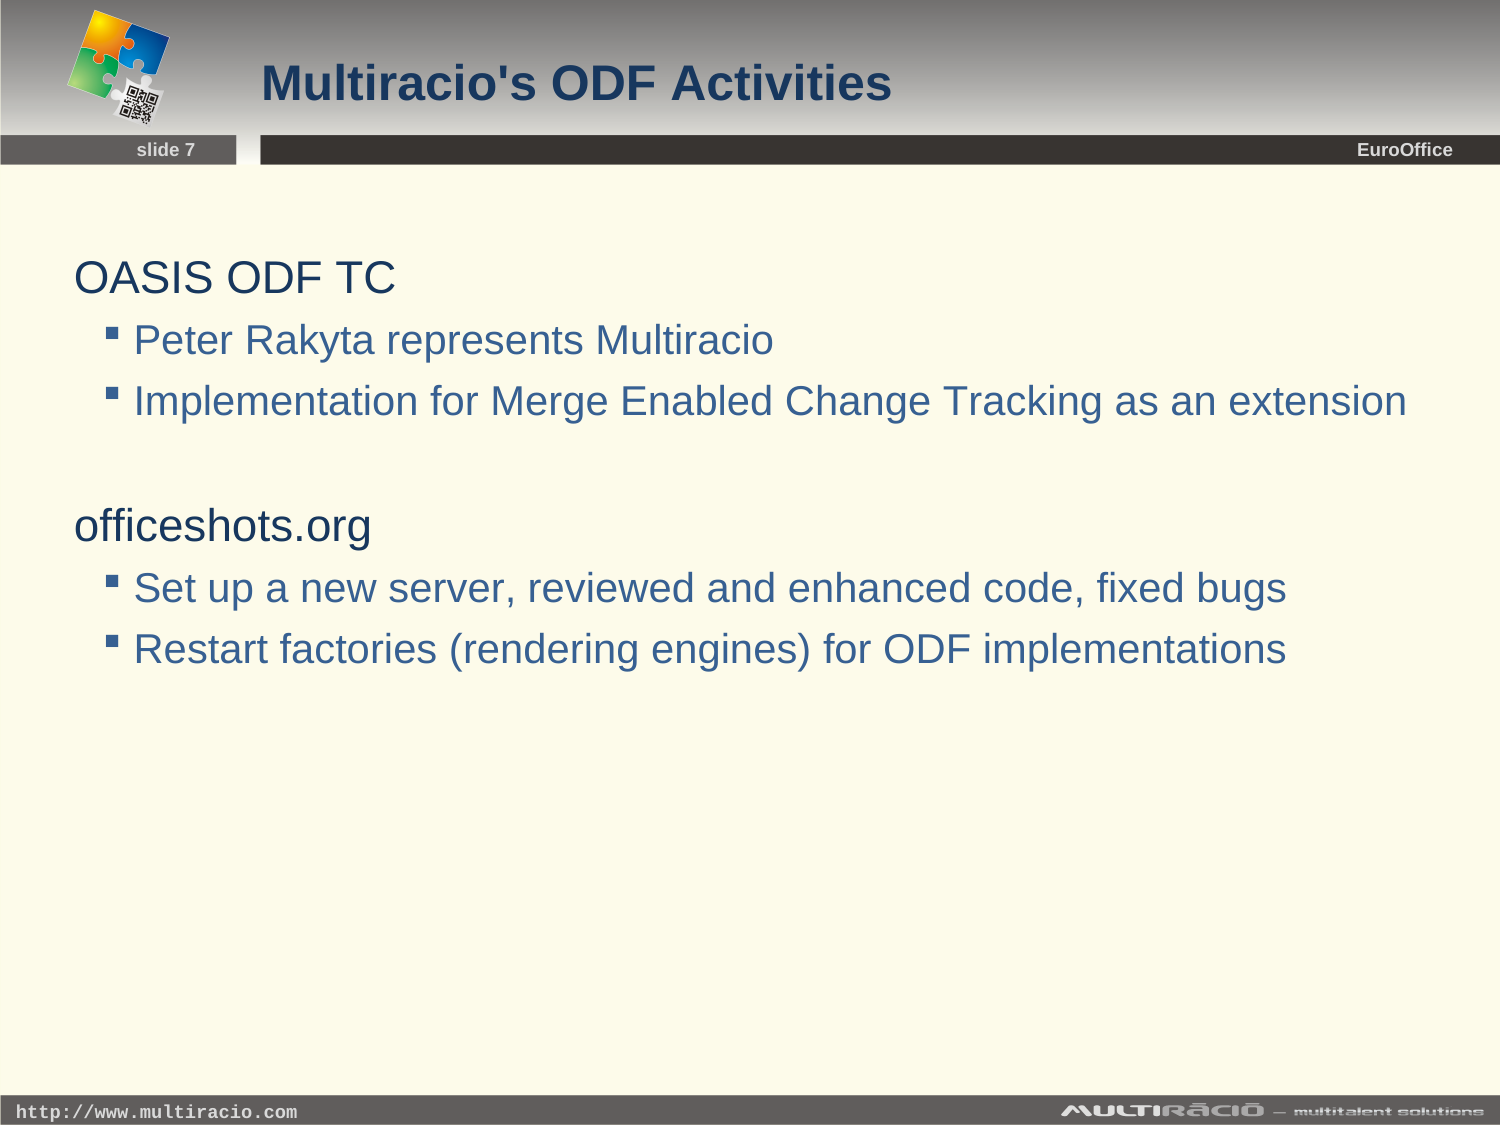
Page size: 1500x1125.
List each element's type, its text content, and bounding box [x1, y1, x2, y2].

list OASIS ODF TC Peter Rakyta represents Multiracio Implementation for Merge Enabled Change Tracking as an extension officeshots.org Set up a new server, reviewed and enhanced code, fixed bugs Restart factories (rendering engines) for ODF implementations [59, 240, 1438, 1063]
picture [0, 0, 1500, 1125]
text_box slide <number> [58, 137, 211, 161]
text_box EuroOffice [304, 137, 1468, 161]
title Multiracio's ODF Activities [246, 35, 1397, 111]
